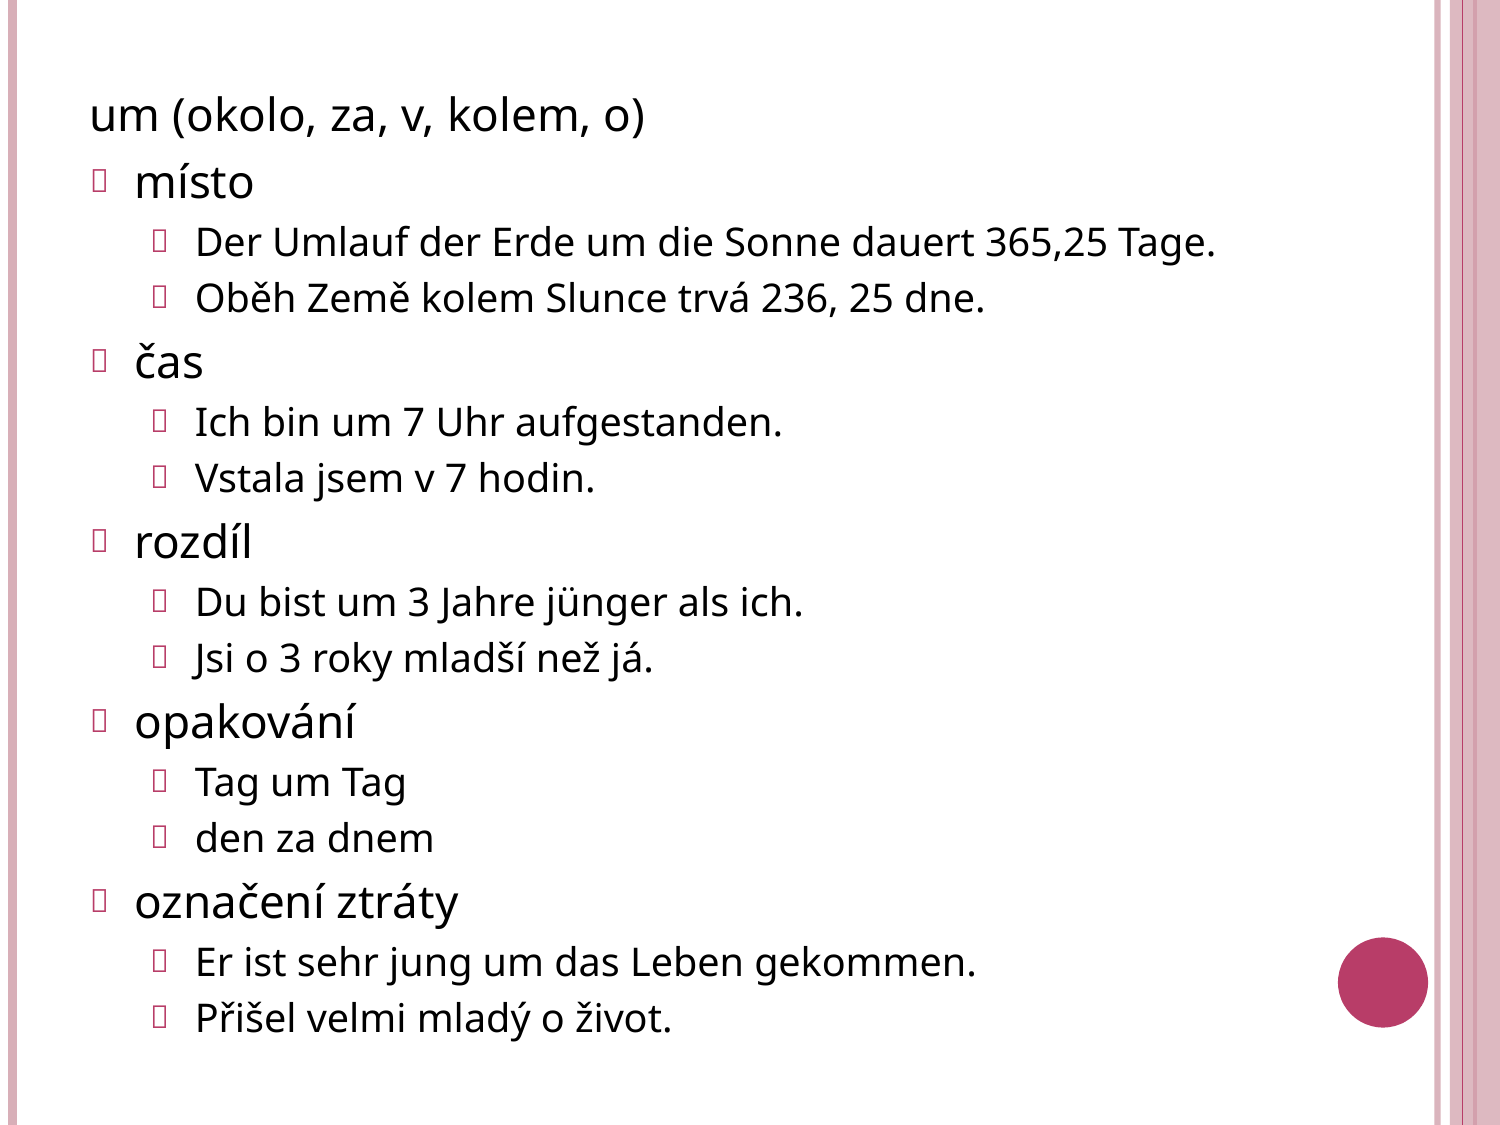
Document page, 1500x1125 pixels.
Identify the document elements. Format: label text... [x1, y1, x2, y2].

list um (okolo, za, v, kolem, o) místo Der Umlauf der Erde um die Sonne dauert 365,25 Tage. Oběh Země kolem Slunce trvá 236, 25 dne. čas Ich bin um 7 Uhr aufgestanden. Vstala jsem v 7 hodin. rozdíl Du bist um 3 Jahre jünger als ich. Jsi o 3 roky mladší než já. opakování Tag um Tag den za dnem označení ztráty Er ist sehr jung um das Leben gekommen. Přišel velmi mladý o život. [75, 78, 1300, 1062]
